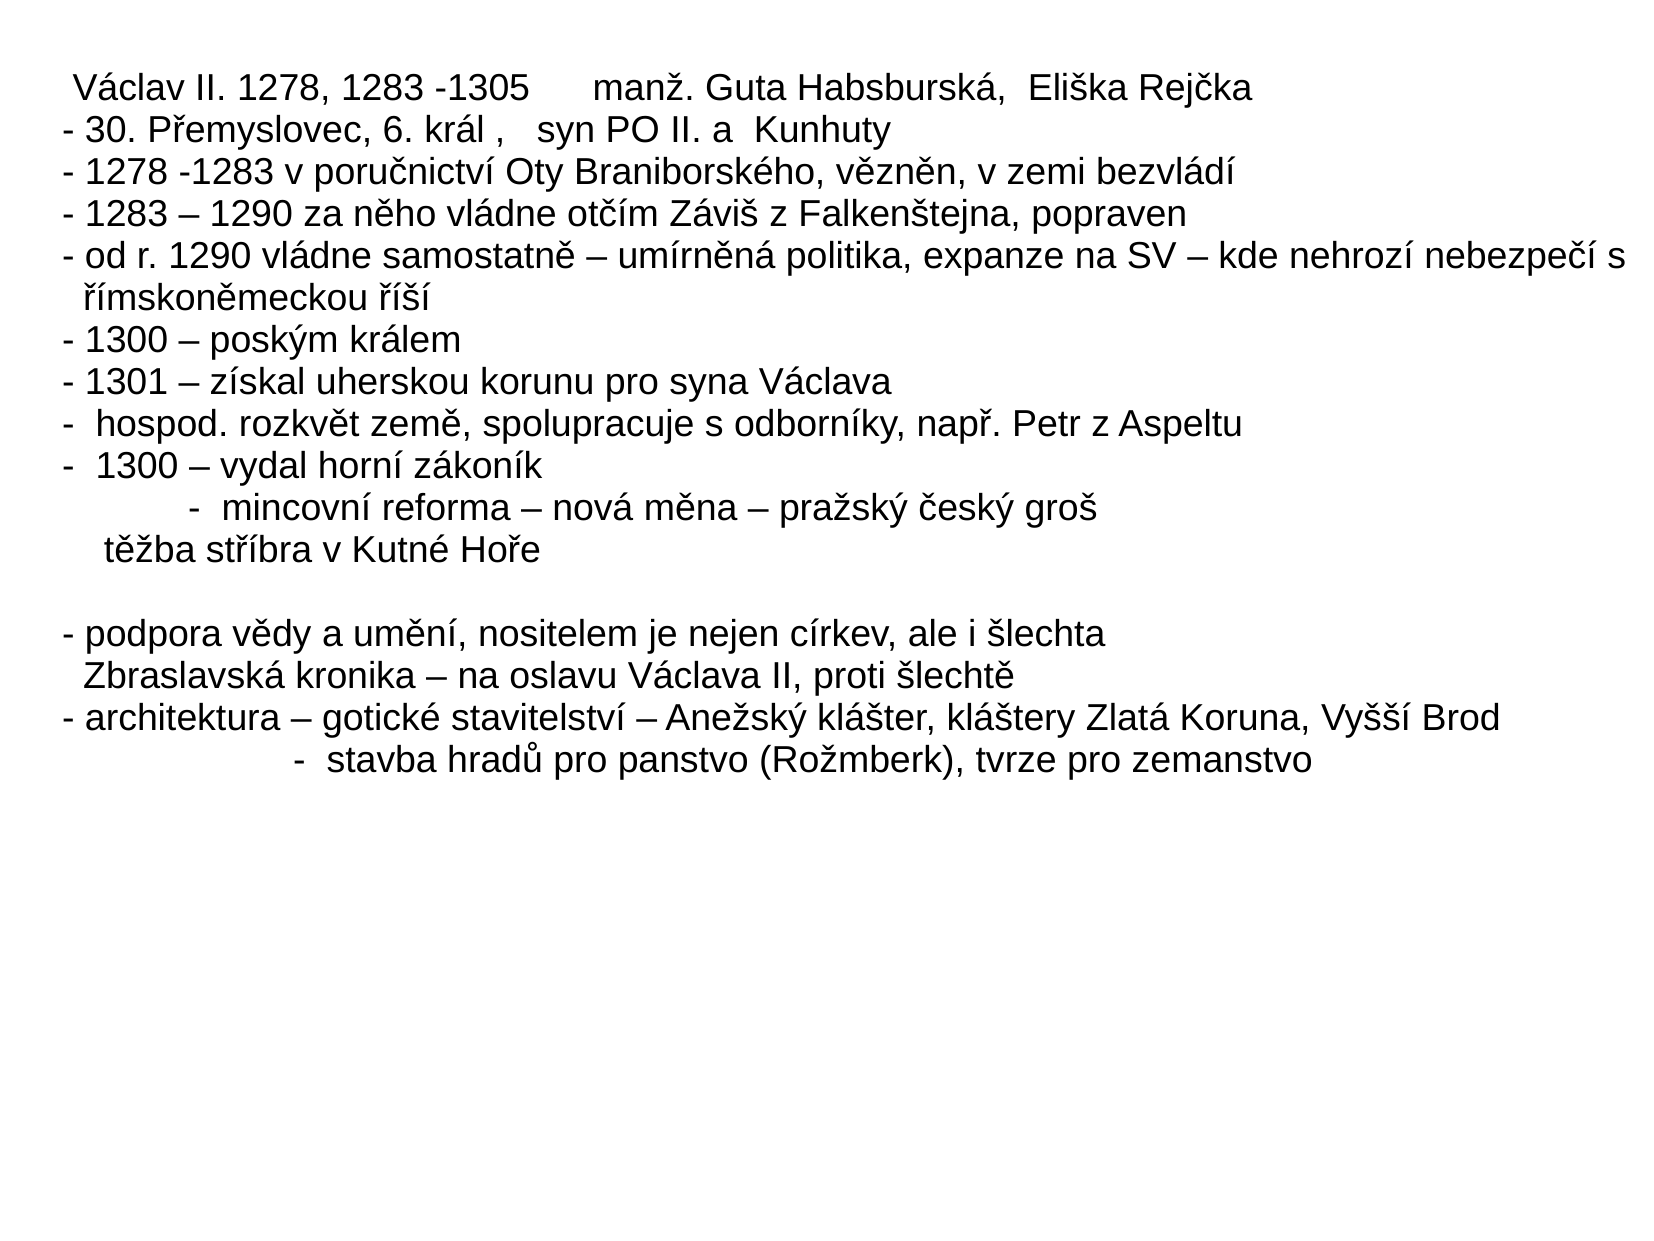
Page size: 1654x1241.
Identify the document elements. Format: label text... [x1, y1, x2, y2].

text_box Václav II. 1278, 1283 -1305 manž. Guta Habsburská, Eliška Rejčka - 30. Přemyslovec, 6. král , syn PO II. a Kunhuty - 1278 -1283 v poručnictví Oty Braniborského, vězněn, v zemi bezvládí - 1283 – 1290 za něho vládne otčím Záviš z Falkenštejna, popraven - od r. 1290 vládne samostatně – umírněná politika, expanze na SV – kde nehrozí nebezpečí s římskoněmeckou říší - 1300 – poským králem - 1301 – získal uherskou korunu pro syna Václava - hospod. rozkvět země, spolupracuje s odborníky, např. Petr z Aspeltu - 1300 – vydal horní zákoník - mincovní reforma – nová měna – pražský český groš těžba stříbra v Kutné Hoře - podpora vědy a umění, nositelem je nejen církev, ale i šlechta Zbraslavská kronika – na oslavu Václava II, proti šlechtě - architektura – gotické stavitelství – Anežský klášter, kláštery Zlatá Koruna, Vyšší Brod - stavba hradů pro panstvo (Rožmberk), tvrze pro zemanstvo [47, 59, 1654, 789]
